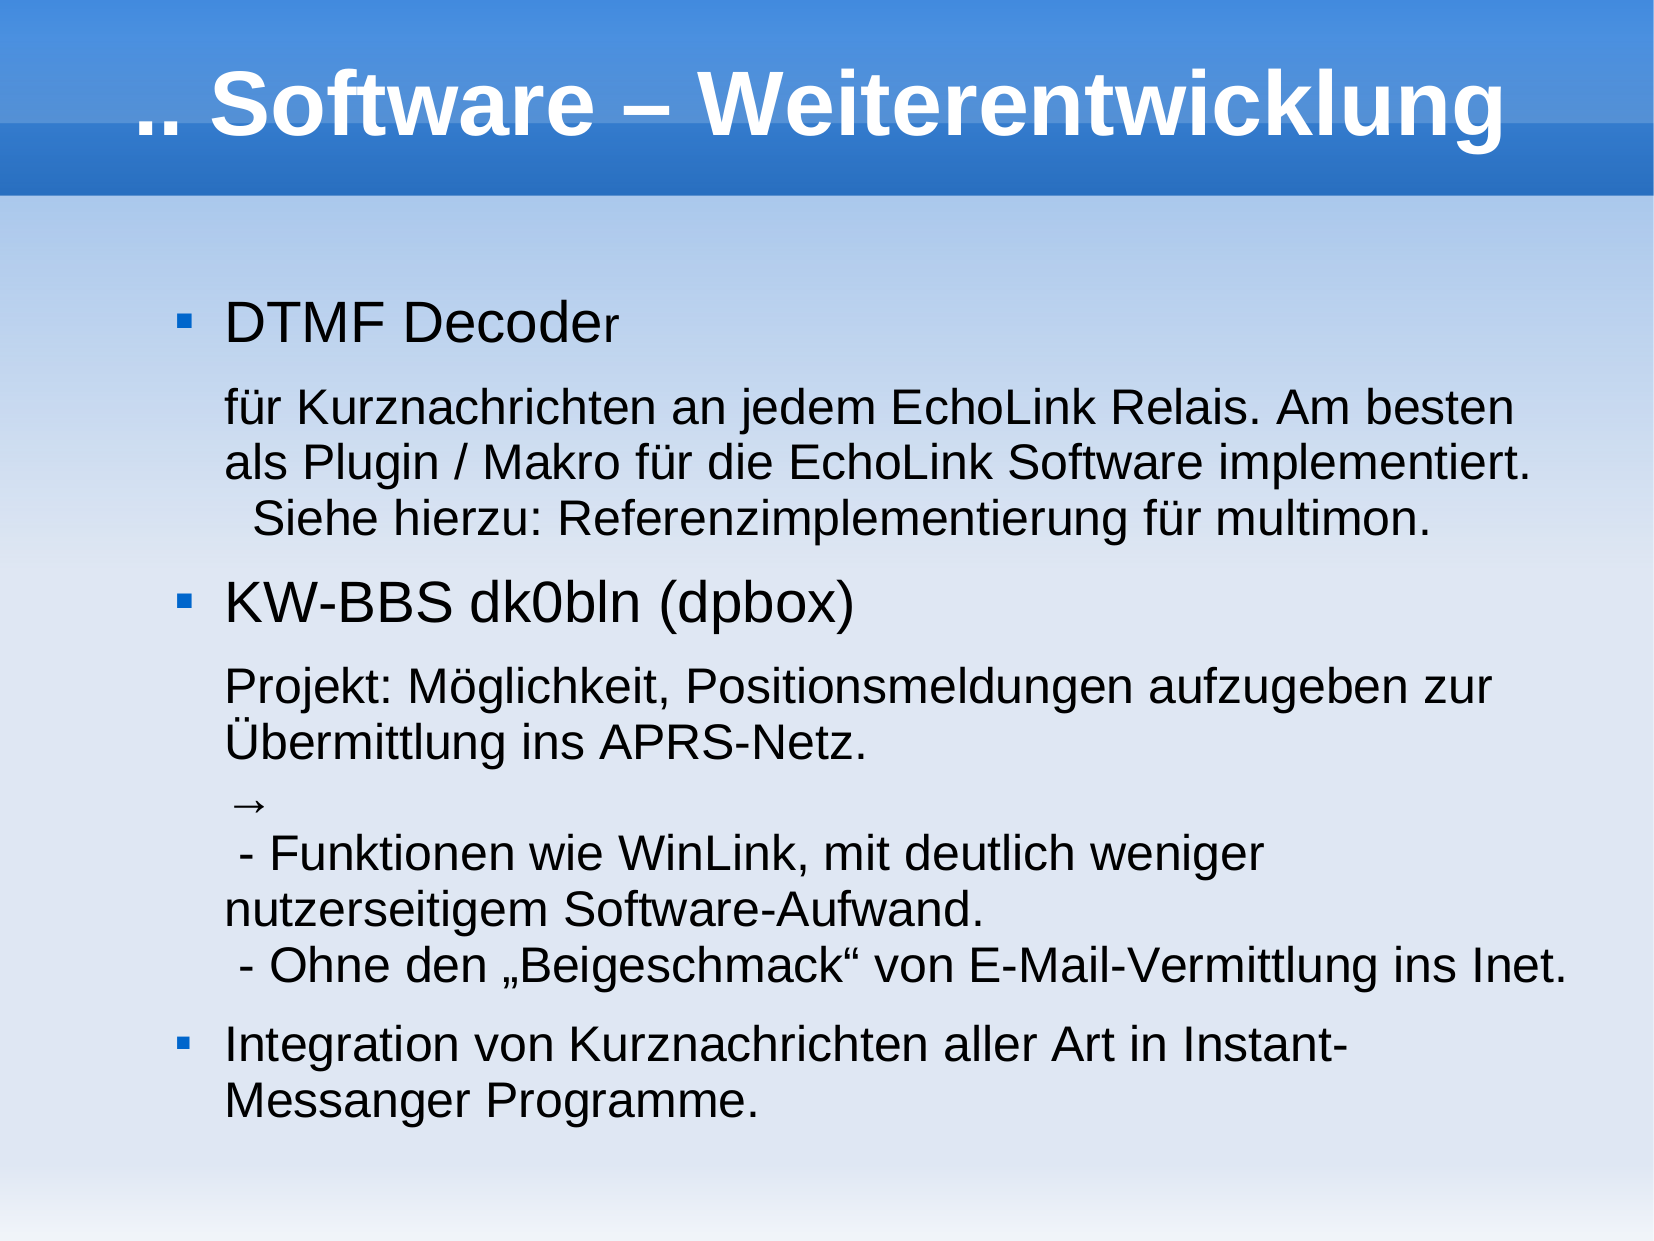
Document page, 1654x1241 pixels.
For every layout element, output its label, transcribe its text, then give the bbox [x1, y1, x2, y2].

list DTMF Decoder für Kurznachrichten an jedem EchoLink Relais. Am besten als Plugin / Makro für die EchoLink Software implementiert. Siehe hierzu: Referenzimplementierung für multimon. KW-BBS dk0bln (dpbox) Projekt: Möglichkeit, Positionsmeldungen aufzugeben zur Übermittlung ins APRS-Netz. → - Funktionen wie WinLink, mit deutlich weniger nutzerseitigem Software-Aufwand. - Ohne den „Beigeschmack“ von E-Mail-Vermittlung ins Inet. Integration von Kurznachrichten aller Art in Instant-Messanger Programme. [82, 290, 1571, 1129]
title .. Software – Weiterentwicklung [76, 7, 1565, 200]
picture [0, 0, 1654, 1241]
